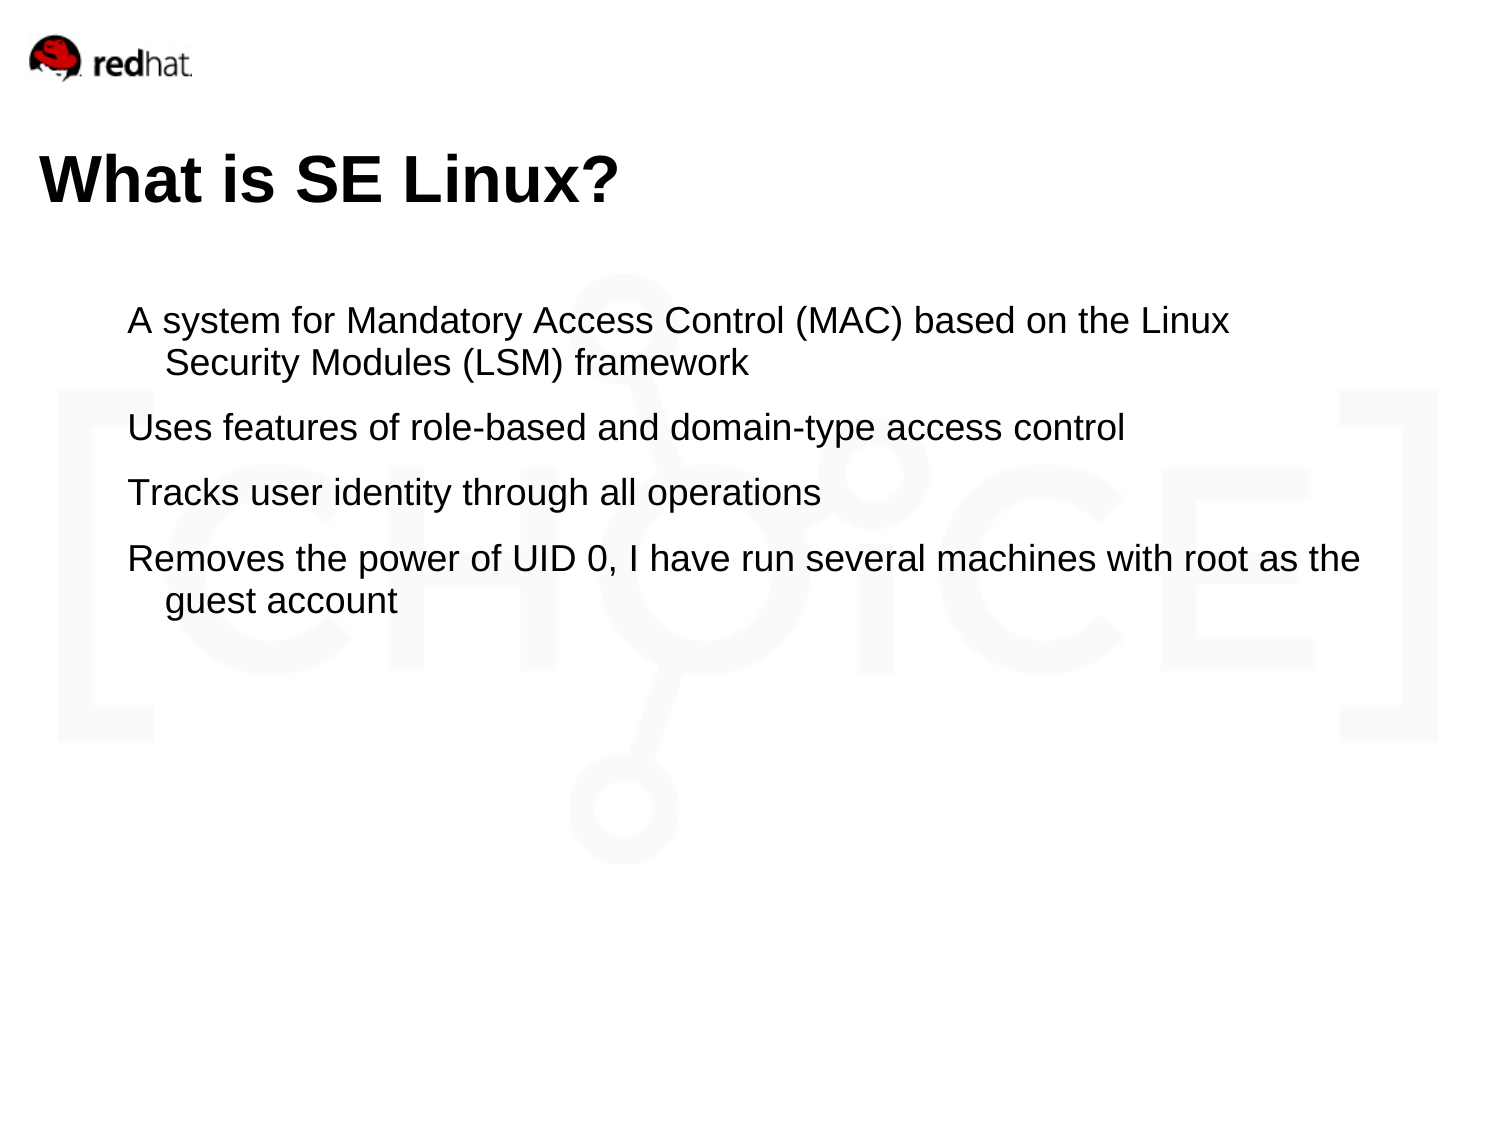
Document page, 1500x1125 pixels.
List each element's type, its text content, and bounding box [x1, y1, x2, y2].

title What is SE Linux? [25, 82, 1378, 225]
list A system for Mandatory Access Control (MAC) based on the Linux Security Modules (LSM) framework Uses features of role-based and domain-type access control Tracks user identity through all operations Removes the power of UID 0, I have run several machines with root as the guest account [112, 291, 1389, 932]
picture [28, 33, 192, 82]
picture [57, 274, 1438, 864]
